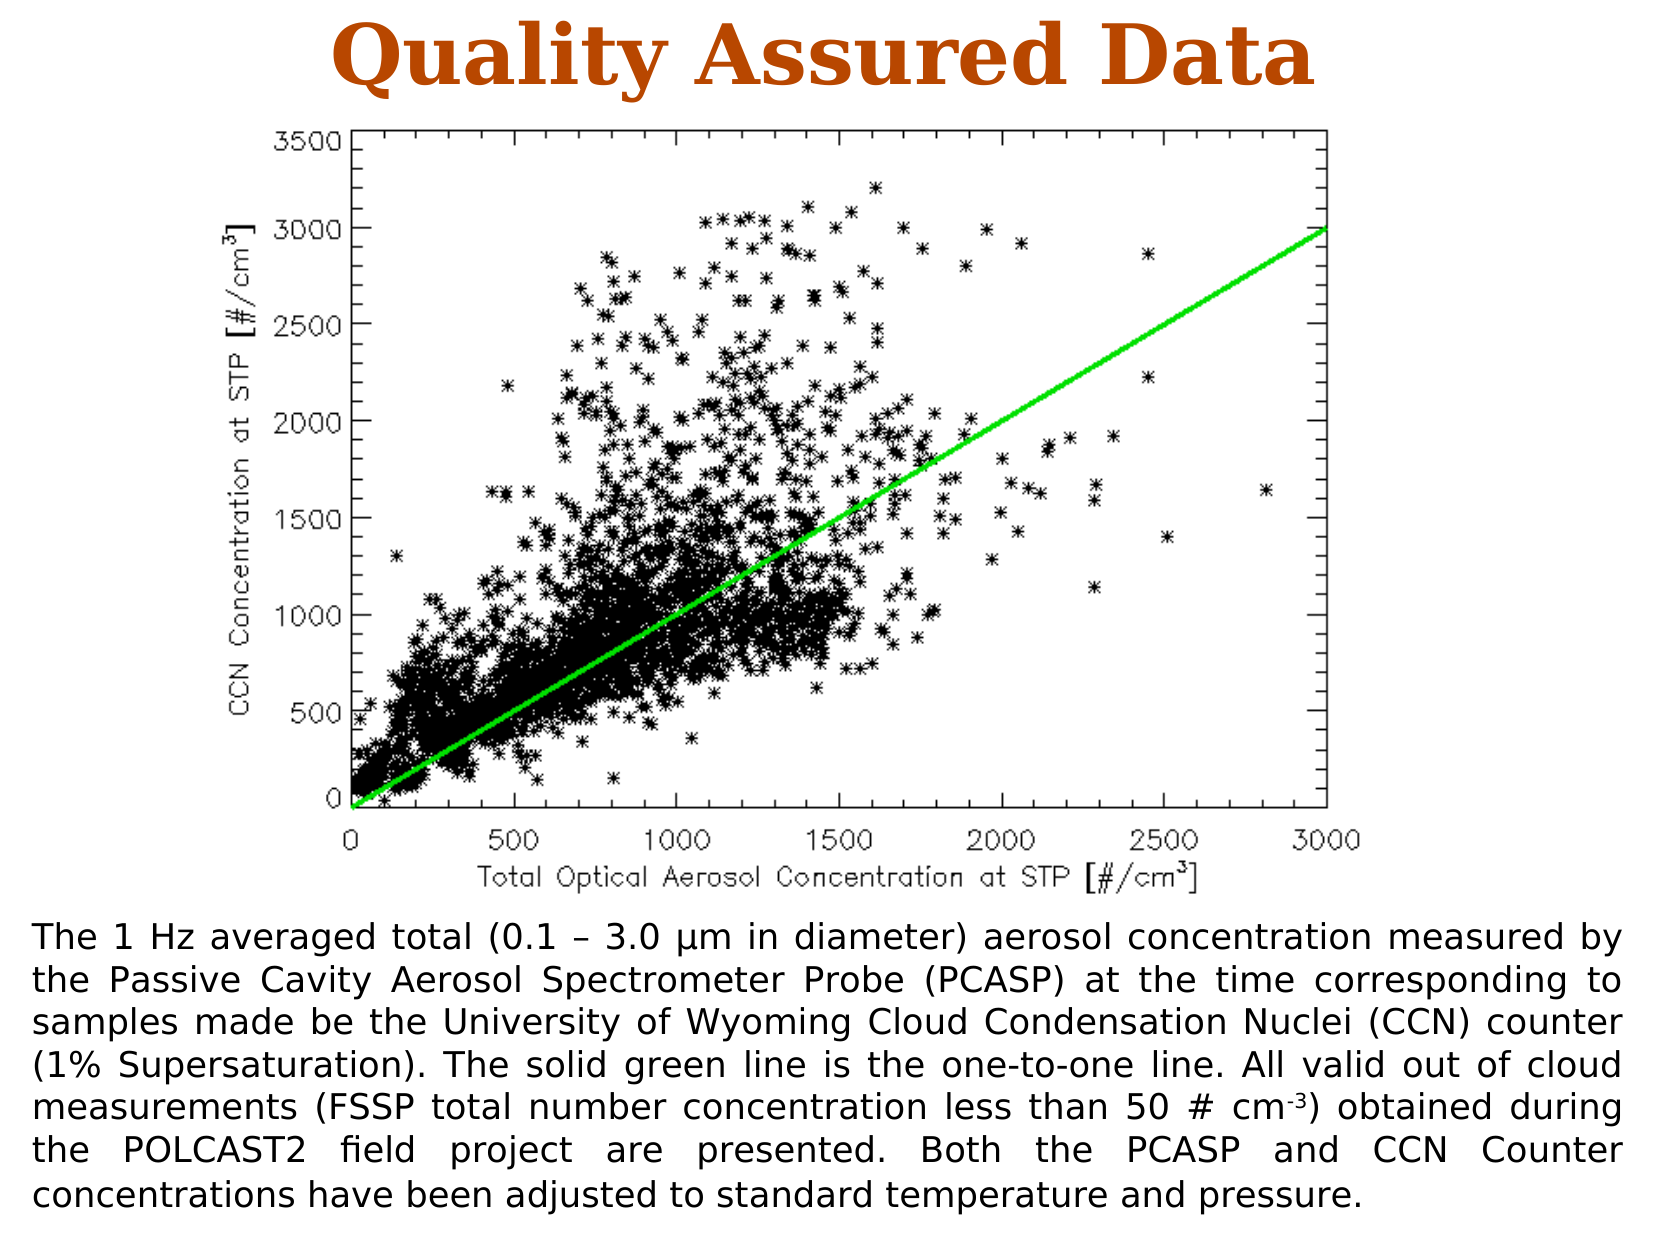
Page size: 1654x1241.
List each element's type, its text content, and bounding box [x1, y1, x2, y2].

text_box The 1 Hz averaged total (0.1 – 3.0 µm in diameter) aerosol concentration measured by the Passive Cavity Aerosol Spectrometer Probe (PCASP) at the time corresponding to samples made be the University of Wyoming Cloud Condensation Nuclei (CCN) counter (1% Supersaturation). The solid green line is the one-to-one line. All valid out of cloud measurements (FSSP total number concentration less than 50 # cm-3) obtained during the POLCAST2 field project are presented. Both the PCASP and CCN Counter concentrations have been adjusted to standard temperature and pressure. [17, 907, 1639, 1215]
picture [174, 113, 1389, 907]
title Quality Assured Data [0, 7, 1648, 113]
